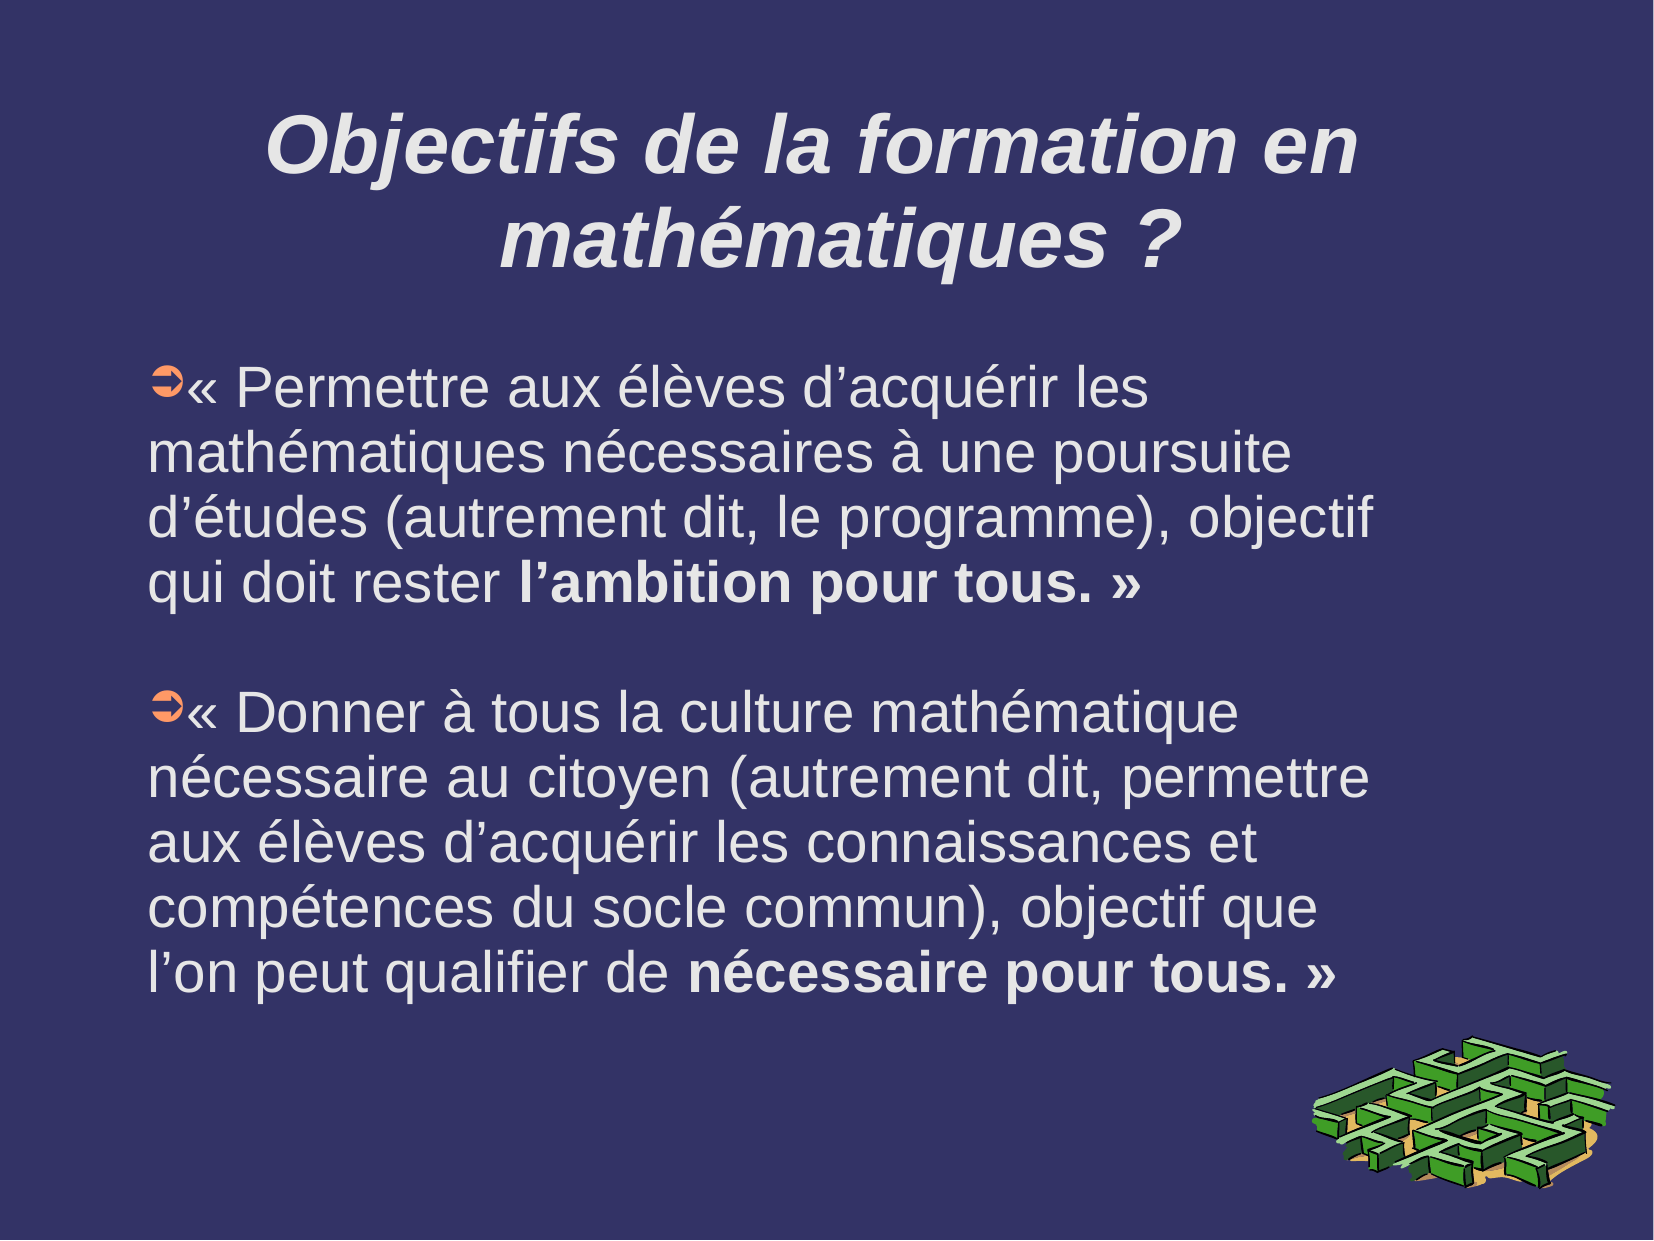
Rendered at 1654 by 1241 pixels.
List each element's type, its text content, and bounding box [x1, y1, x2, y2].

title Objectifs de la formation en mathématiques ? [118, 88, 1531, 296]
list « Permettre aux élèves d’acquérir les mathématiques nécessaires à une poursuite d’études (autrement dit, le programme), objectif qui doit rester l’ambition pour tous. » « Donner à tous la culture mathématique nécessaire au citoyen (autrement dit, permettre aux élèves d’acquérir les connaissances et compétences du socle commun), objectif que l’on peut qualifier de nécessaire pour tous. » [147, 354, 1539, 1136]
